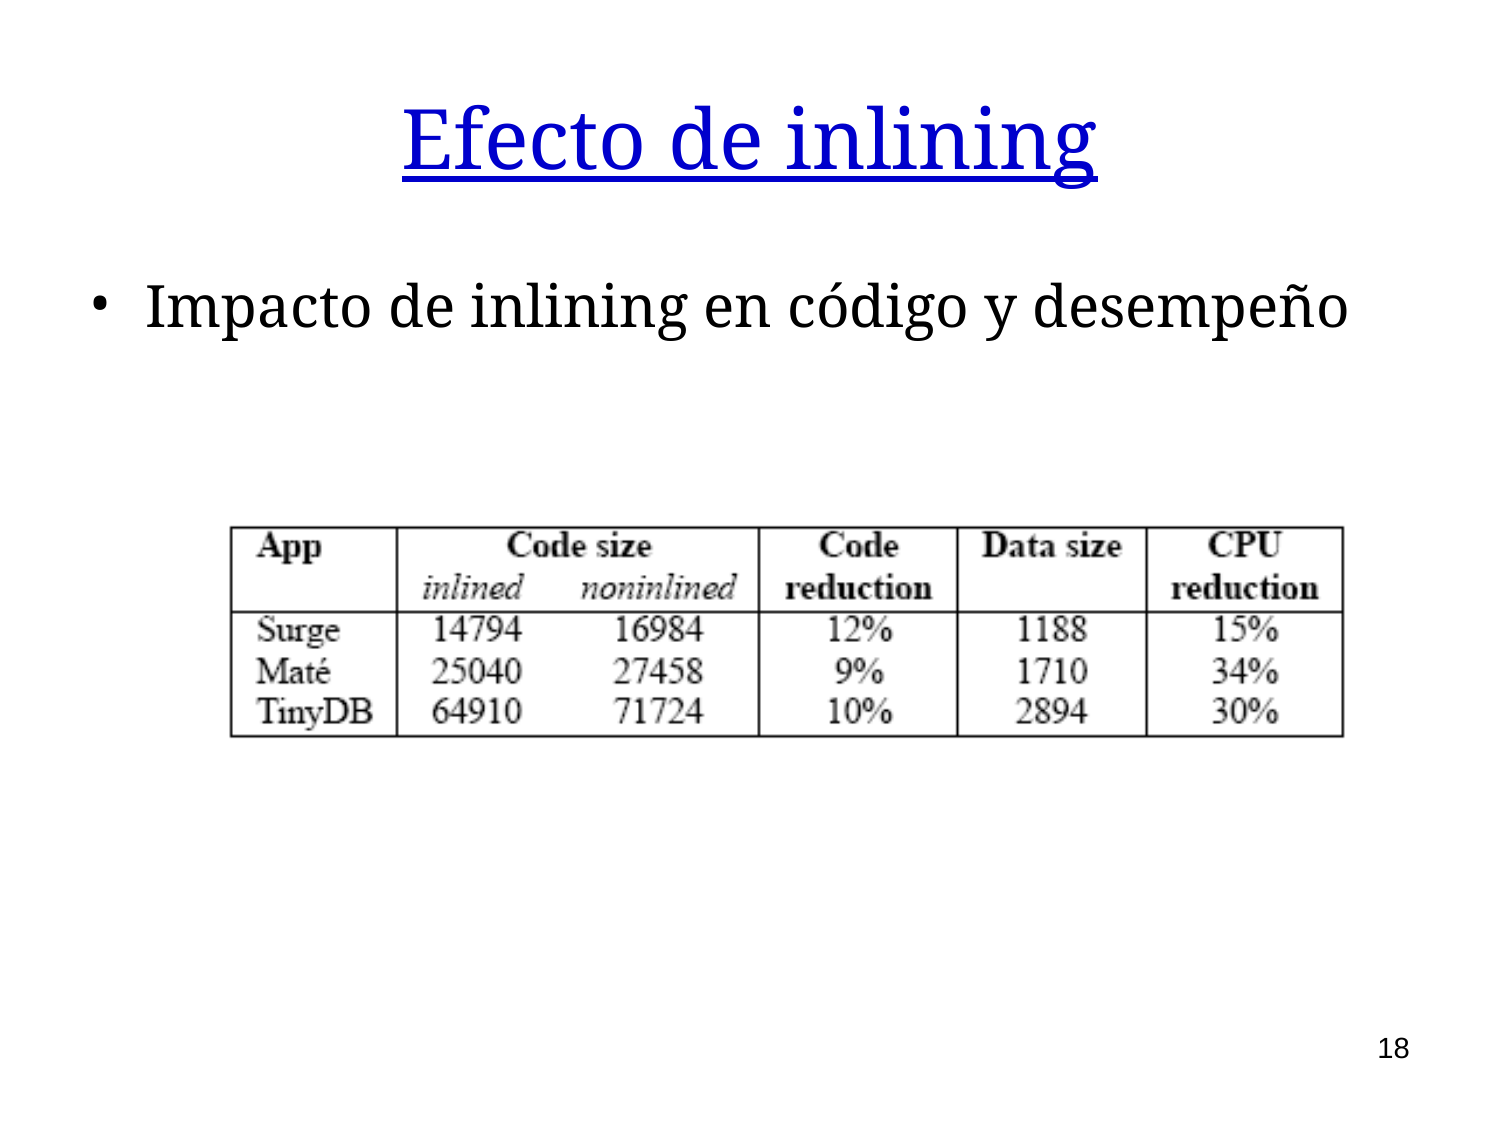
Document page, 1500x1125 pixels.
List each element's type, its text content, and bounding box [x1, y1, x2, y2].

title Efecto de inlining [75, 45, 1426, 233]
list Impacto de inlining en código y desempeño [75, 262, 1426, 451]
picture [212, 507, 1366, 775]
